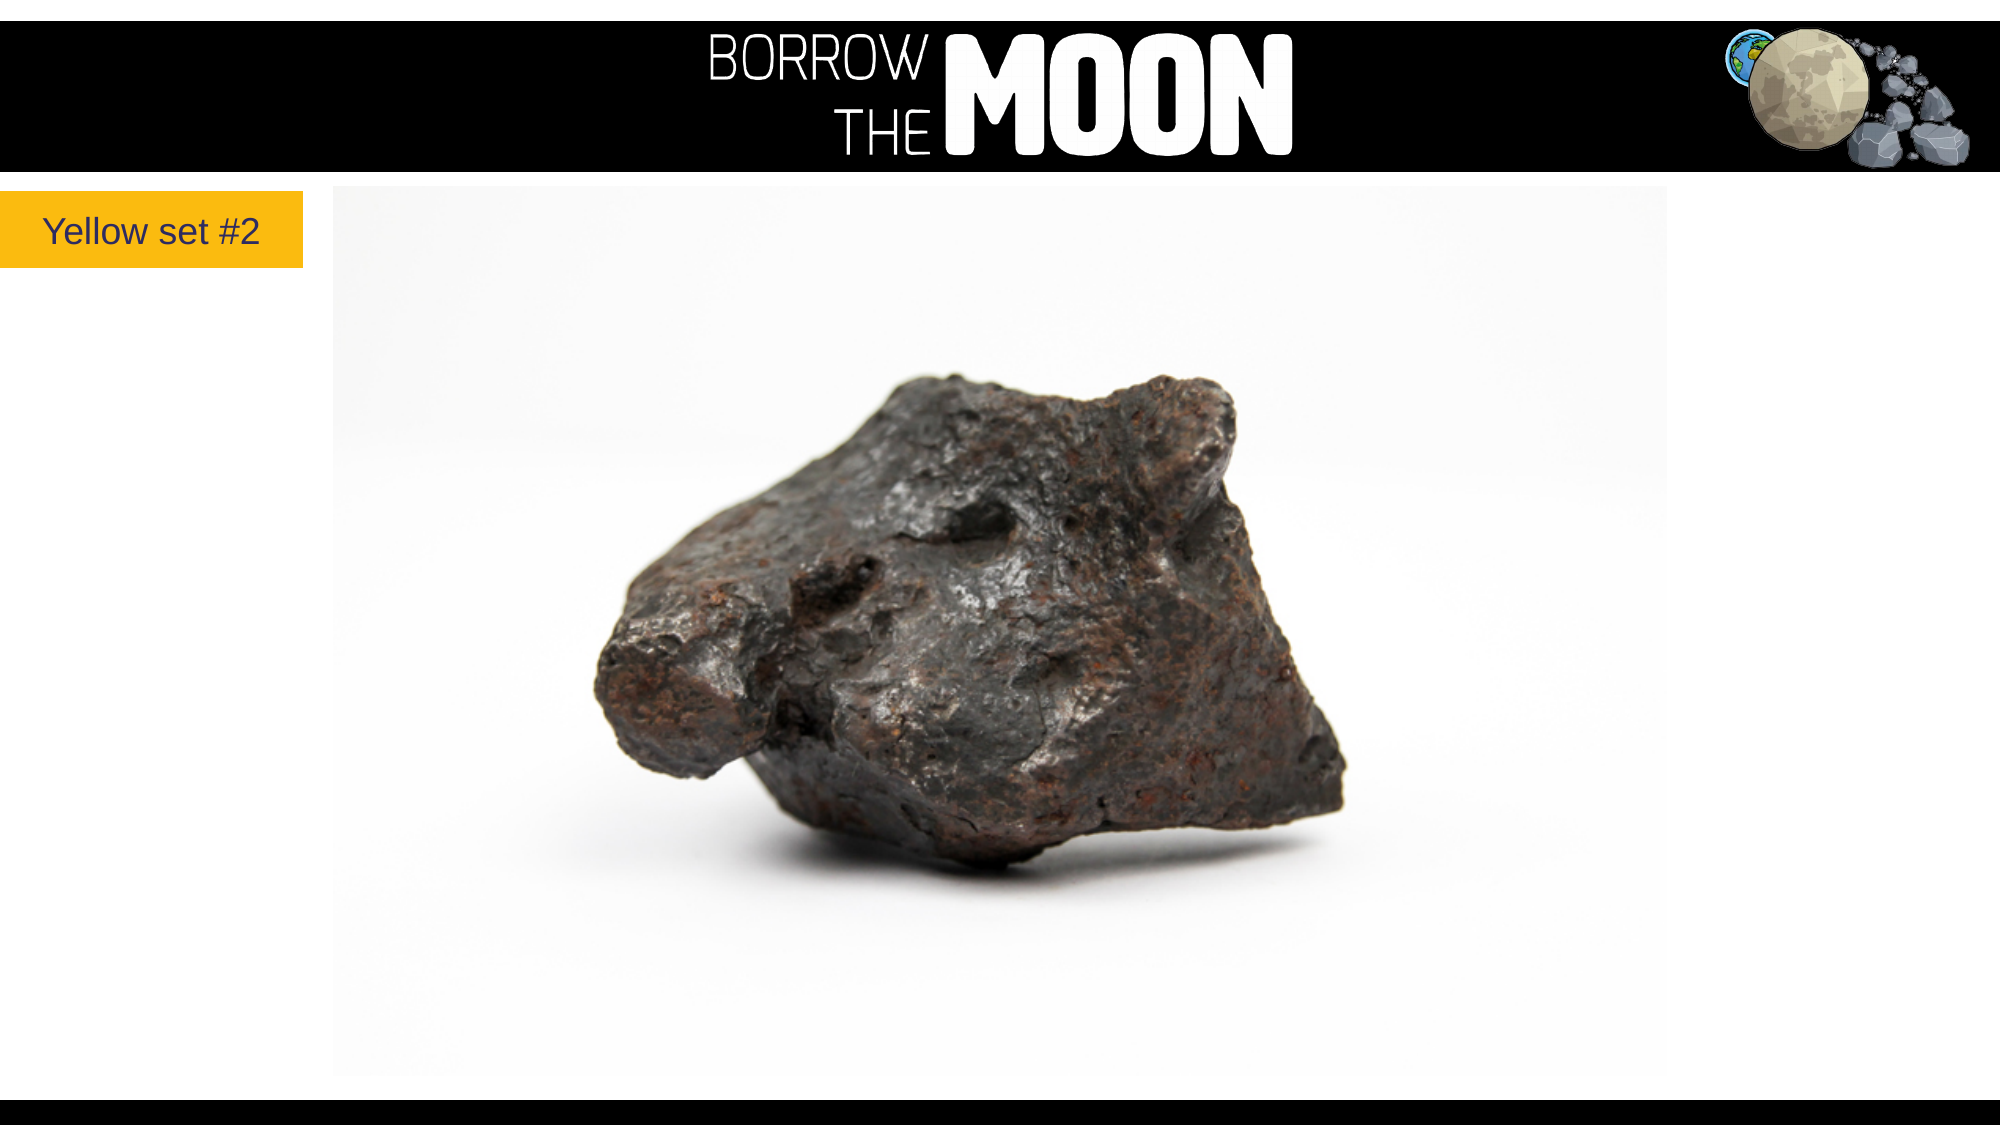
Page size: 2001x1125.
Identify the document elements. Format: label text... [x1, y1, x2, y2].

text_box Yellow set #2 [0, 191, 303, 268]
picture [333, 186, 1667, 1076]
